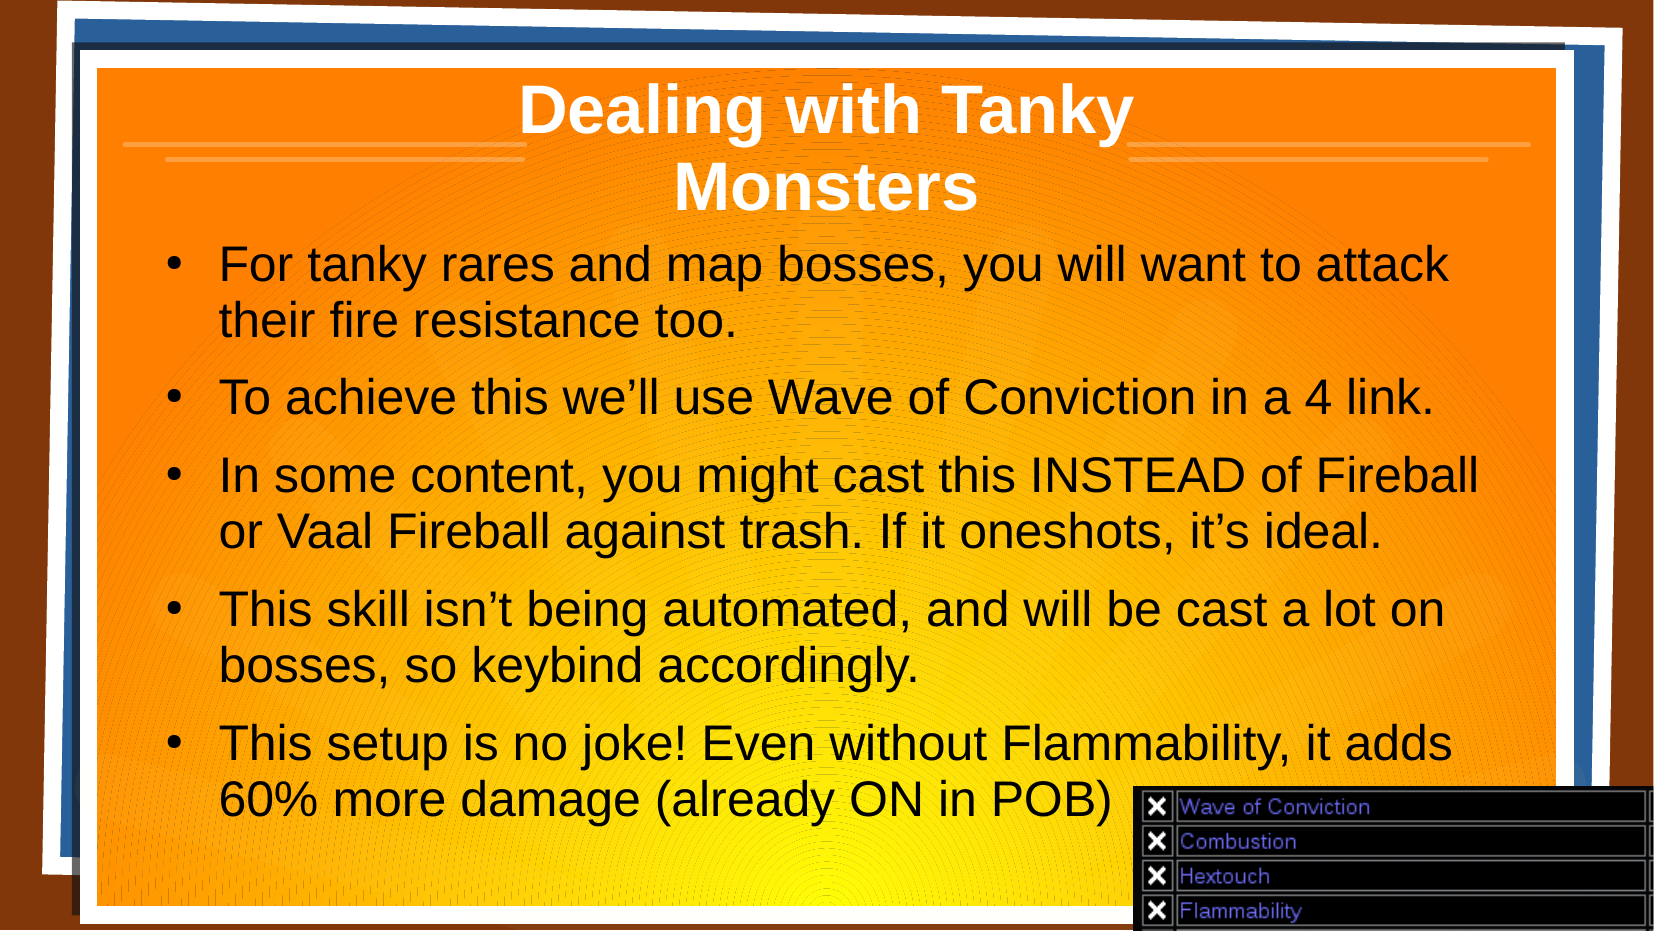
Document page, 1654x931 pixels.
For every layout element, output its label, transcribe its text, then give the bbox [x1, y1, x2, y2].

list For tanky rares and map bosses, you will want to attack their fire resistance too. To achieve this we’ll use Wave of Conviction in a 4 link. In some content, you might cast this INSTEAD of Fireball or Vaal Fireball against trash. If it oneshots, it’s ideal. This skill isn’t being automated, and will be cast a lot on bosses, so keybind accordingly. This setup is no joke! Even without Flammability, it adds 60% more damage (already ON in POB) [147, 236, 1506, 827]
picture [1133, 786, 1654, 931]
title Dealing with Tanky Monsters [501, 70, 1152, 225]
